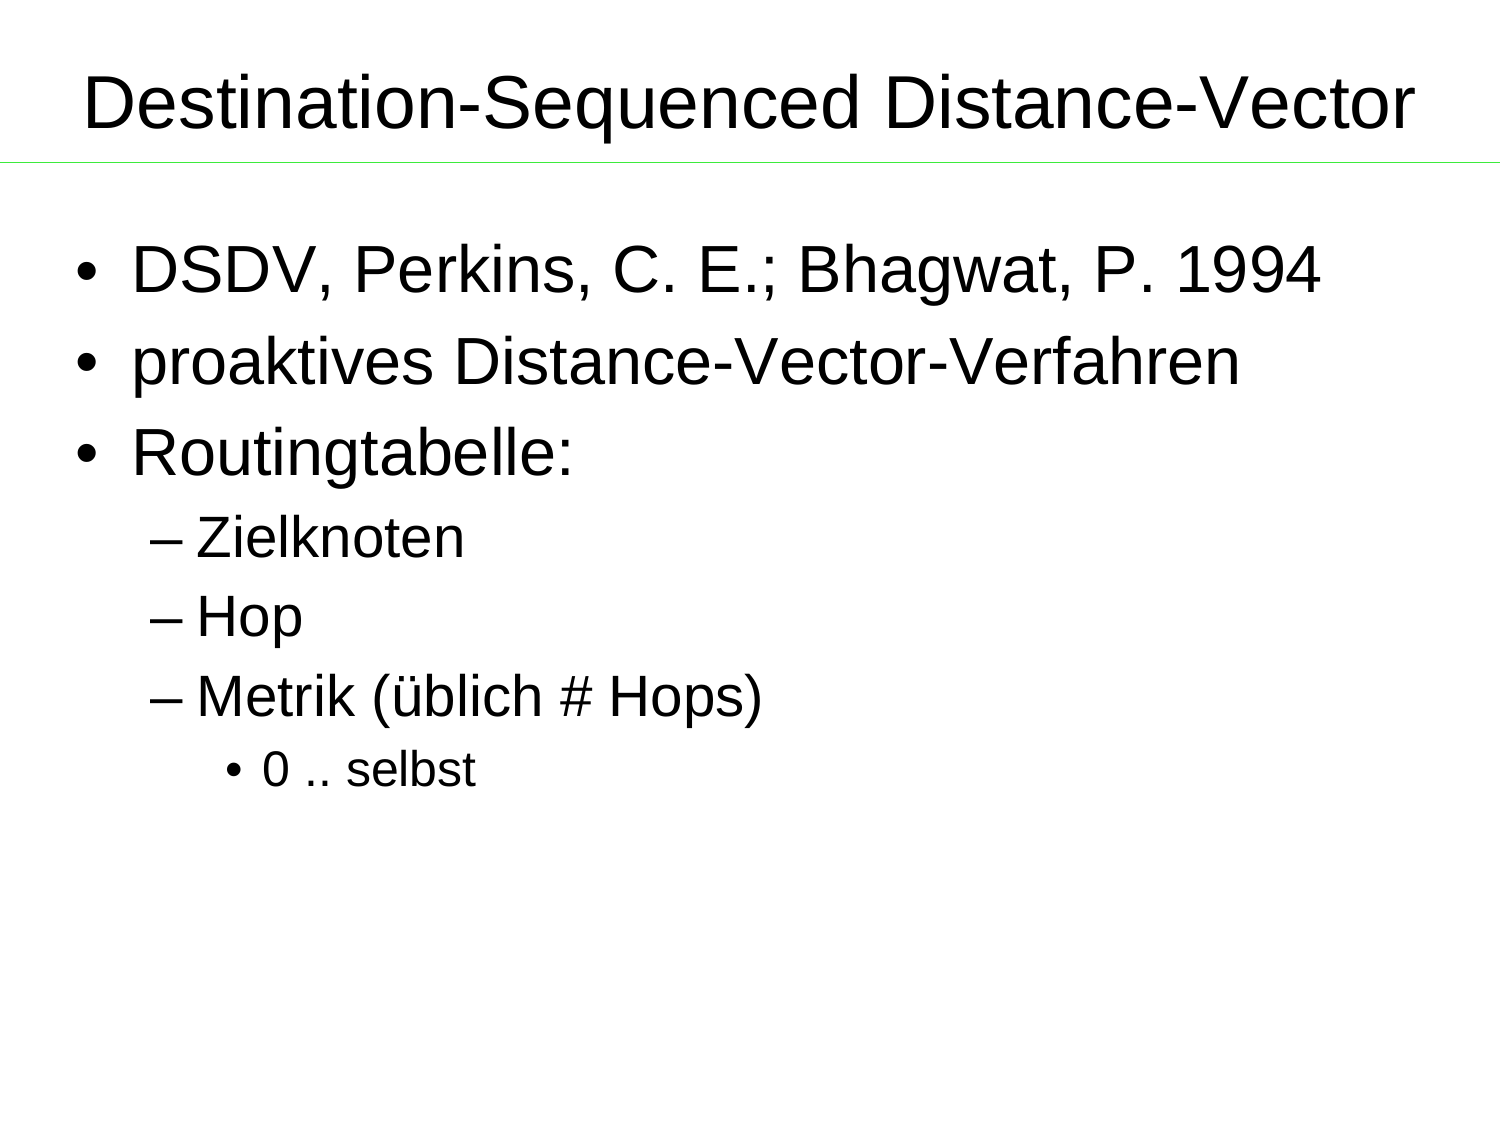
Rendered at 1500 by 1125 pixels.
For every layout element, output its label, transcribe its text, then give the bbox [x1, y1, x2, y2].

list DSDV, Perkins, C. E.; Bhagwat, P. 1994 proaktives Distance-Vector-Verfahren Routingtabelle: Zielknoten Hop Metrik (üblich # Hops) 0 .. selbst [75, 232, 1426, 986]
title Destination-Sequenced Distance-Vector [75, 57, 1426, 148]
